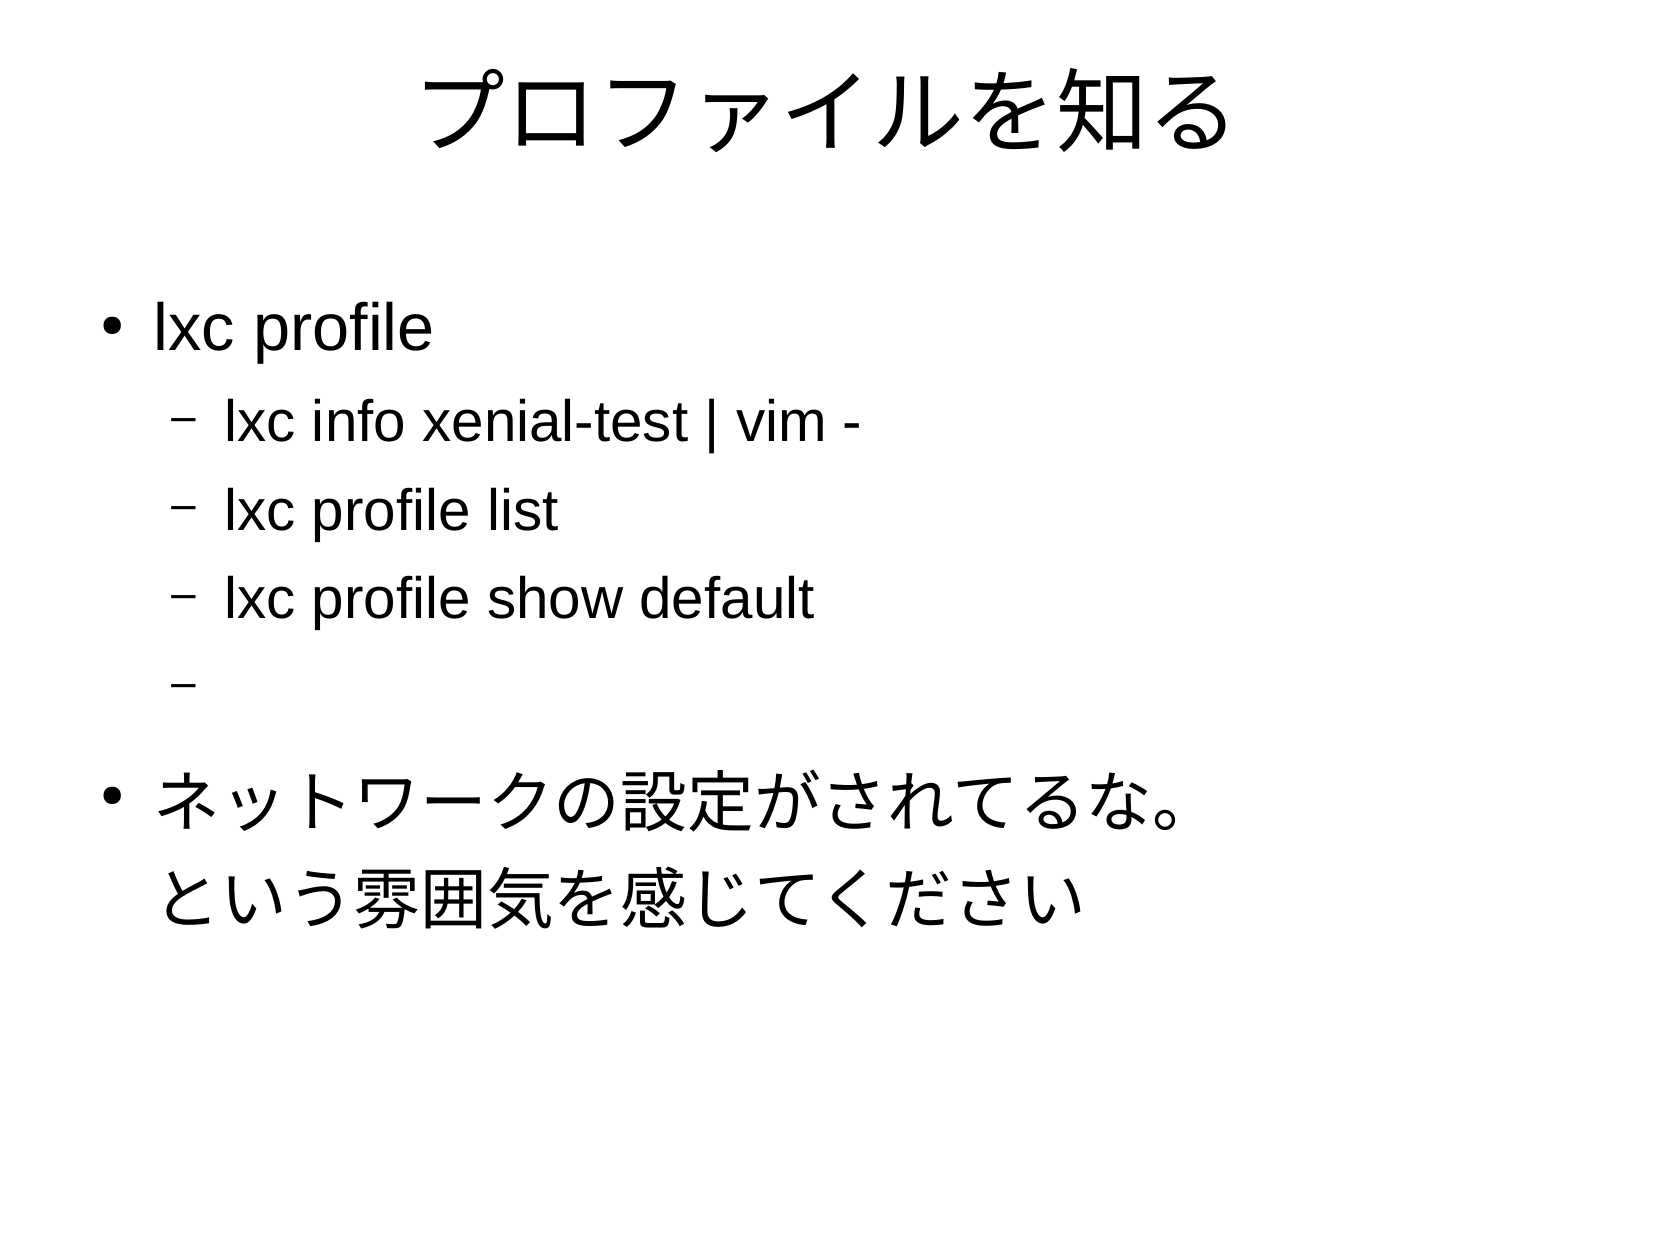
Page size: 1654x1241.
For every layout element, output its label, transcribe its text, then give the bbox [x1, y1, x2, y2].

list lxc profile lxc info xenial-test | vim - lxc profile list lxc profile show default ネットワークの設定がされてるな。 という雰囲気を感じてください [82, 290, 1571, 1010]
title プロファイルを知る [0, 2, 1654, 210]
